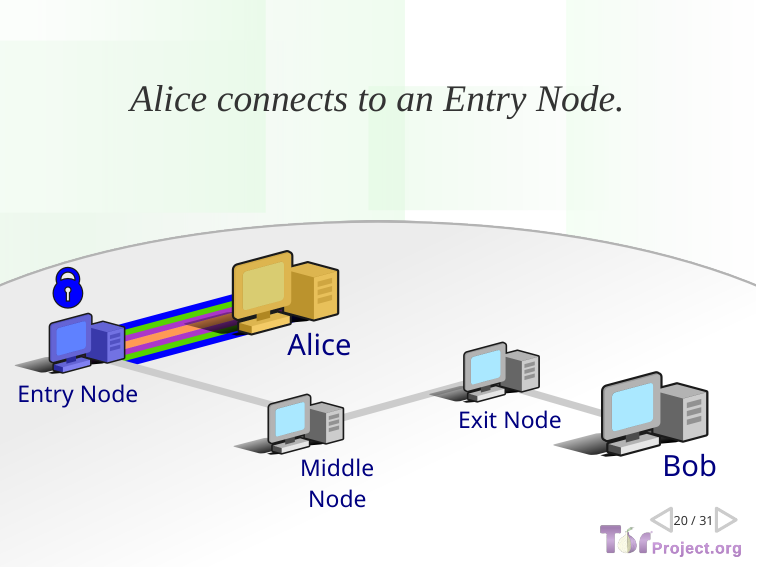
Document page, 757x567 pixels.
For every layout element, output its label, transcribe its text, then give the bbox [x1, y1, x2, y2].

text_box [651, 508, 672, 532]
text_box Alice connects to an Entry Node. [0, 70, 756, 127]
text_box [716, 508, 737, 532]
text_box Alice [263, 317, 376, 368]
picture [0, 0, 757, 567]
text_box Bob [633, 438, 747, 489]
text_box Middle Node [253, 444, 422, 488]
text_box Entry Node [0, 371, 162, 414]
text_box Exit Node [426, 396, 595, 440]
text_box <number> / 31 [618, 504, 756, 555]
